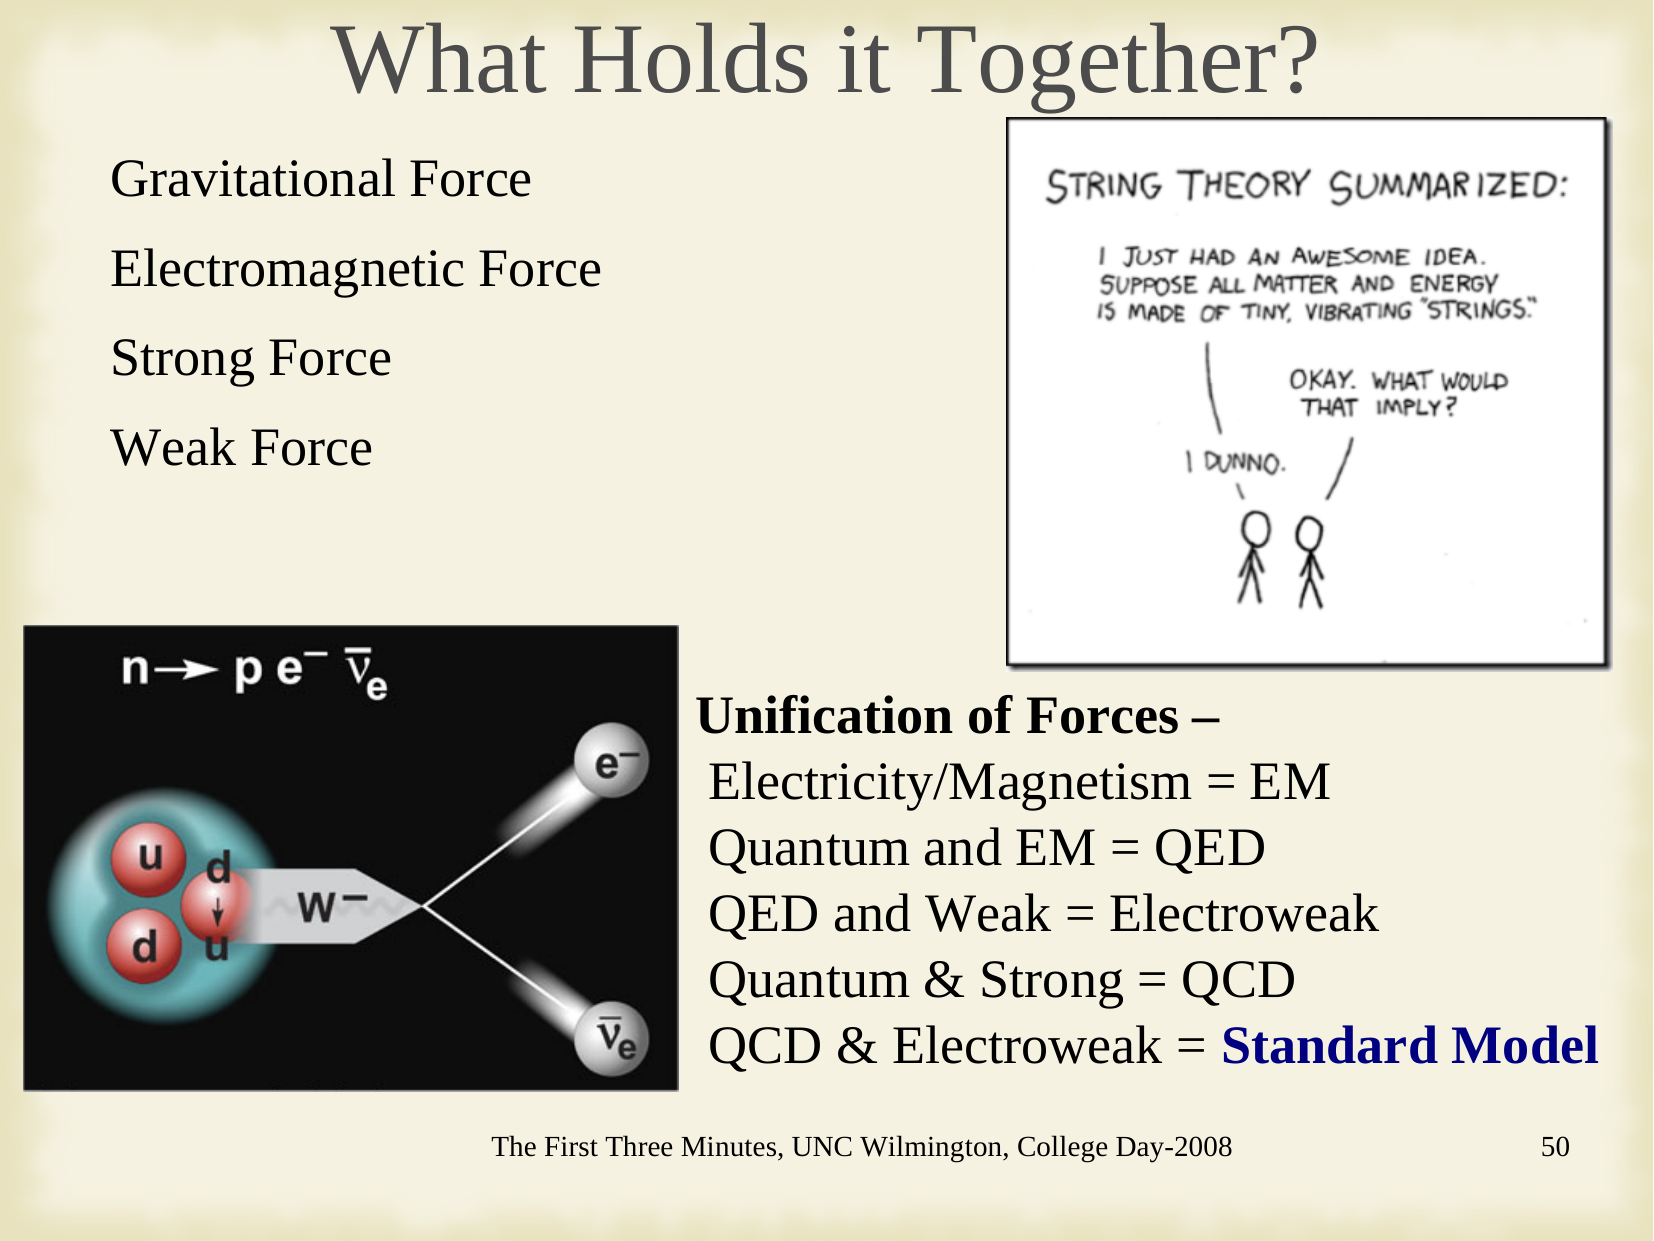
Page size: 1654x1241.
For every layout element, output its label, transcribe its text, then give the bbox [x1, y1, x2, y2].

title What Holds it Together? [82, 0, 1571, 155]
list Gravitational Force Electromagnetic Force Strong Force Weak Force Unification of Forces – Electricity/Magnetism = EM Quantum and EM = QED QED and Weak = Electroweak Quantum & Strong = QCD QCD & Electroweak = Standard Model [92, 148, 1636, 1089]
picture [0, 0, 1654, 1241]
